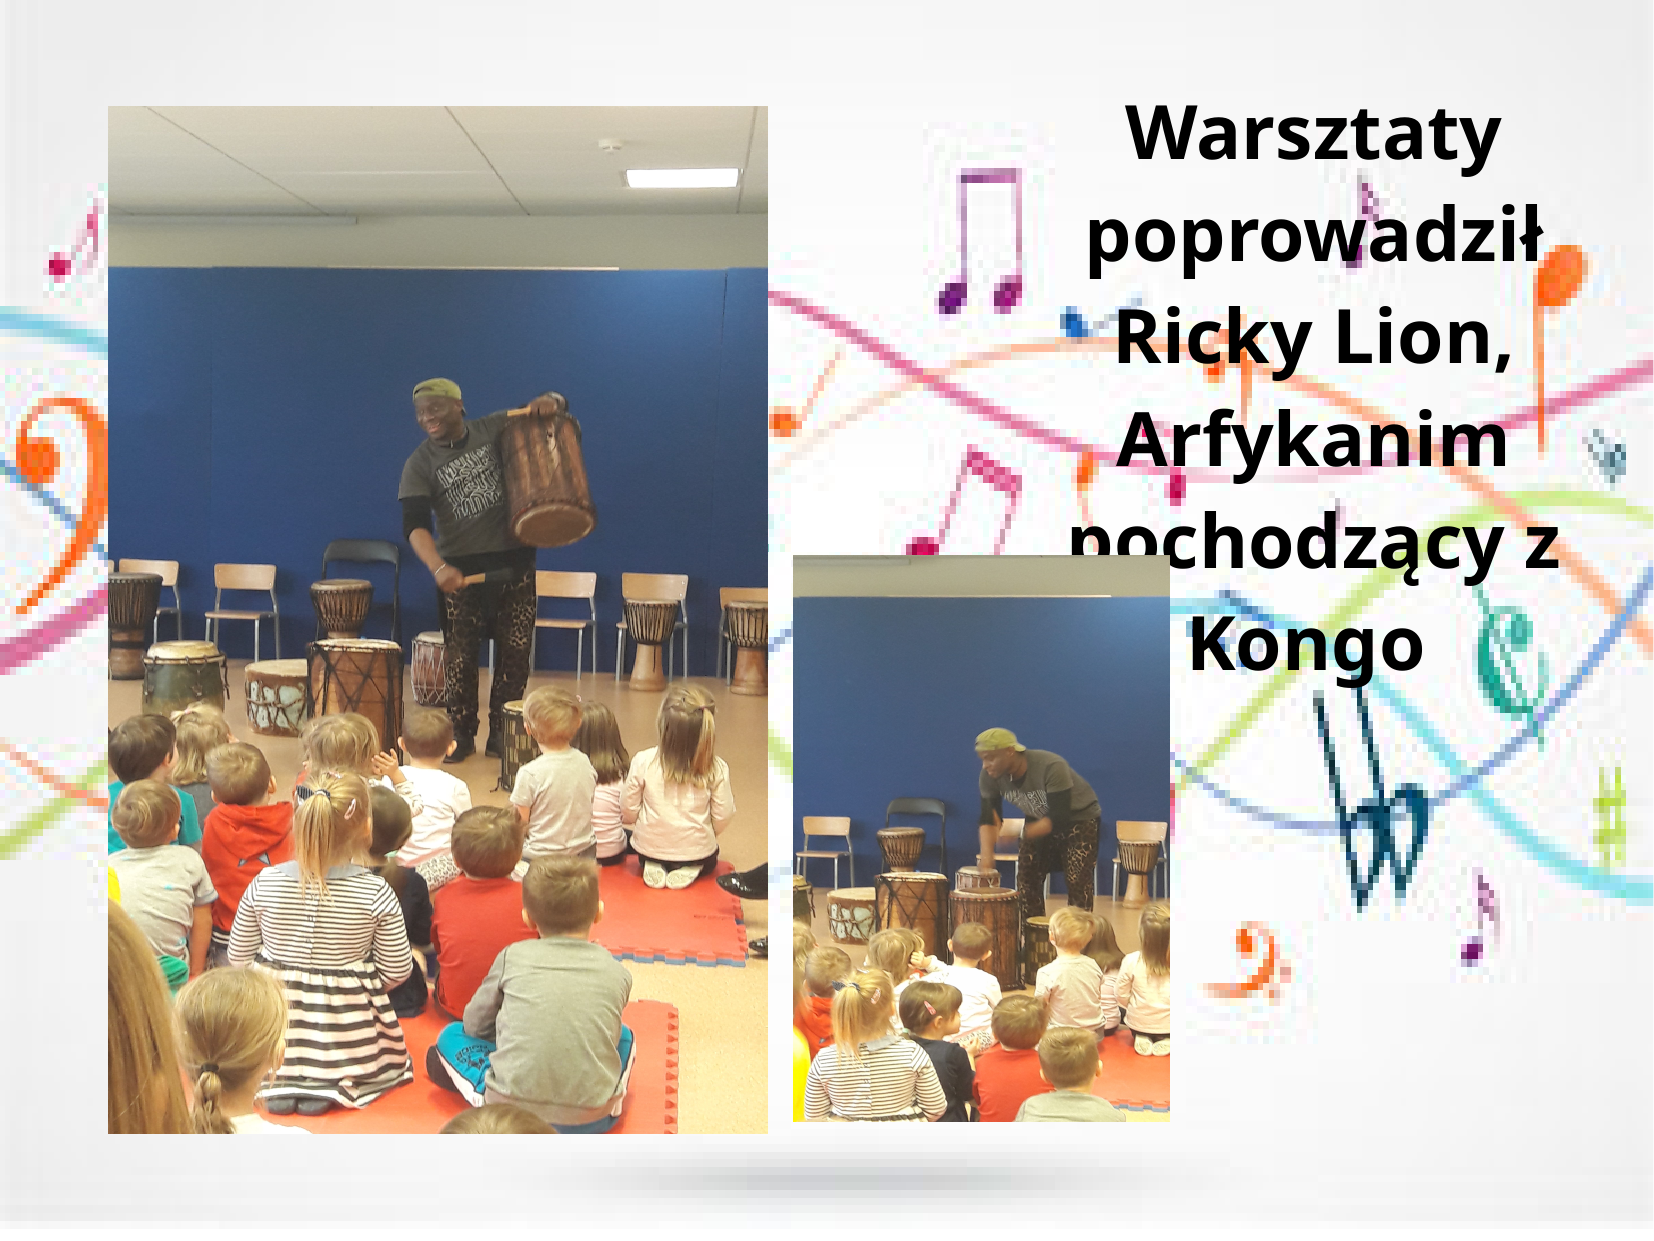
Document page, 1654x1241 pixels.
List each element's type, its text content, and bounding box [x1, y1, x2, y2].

picture [0, 0, 1654, 1229]
list Warsztaty poprowadził Ricky Lion, Arfykanim pochodzący z Kongo [880, 79, 1607, 898]
